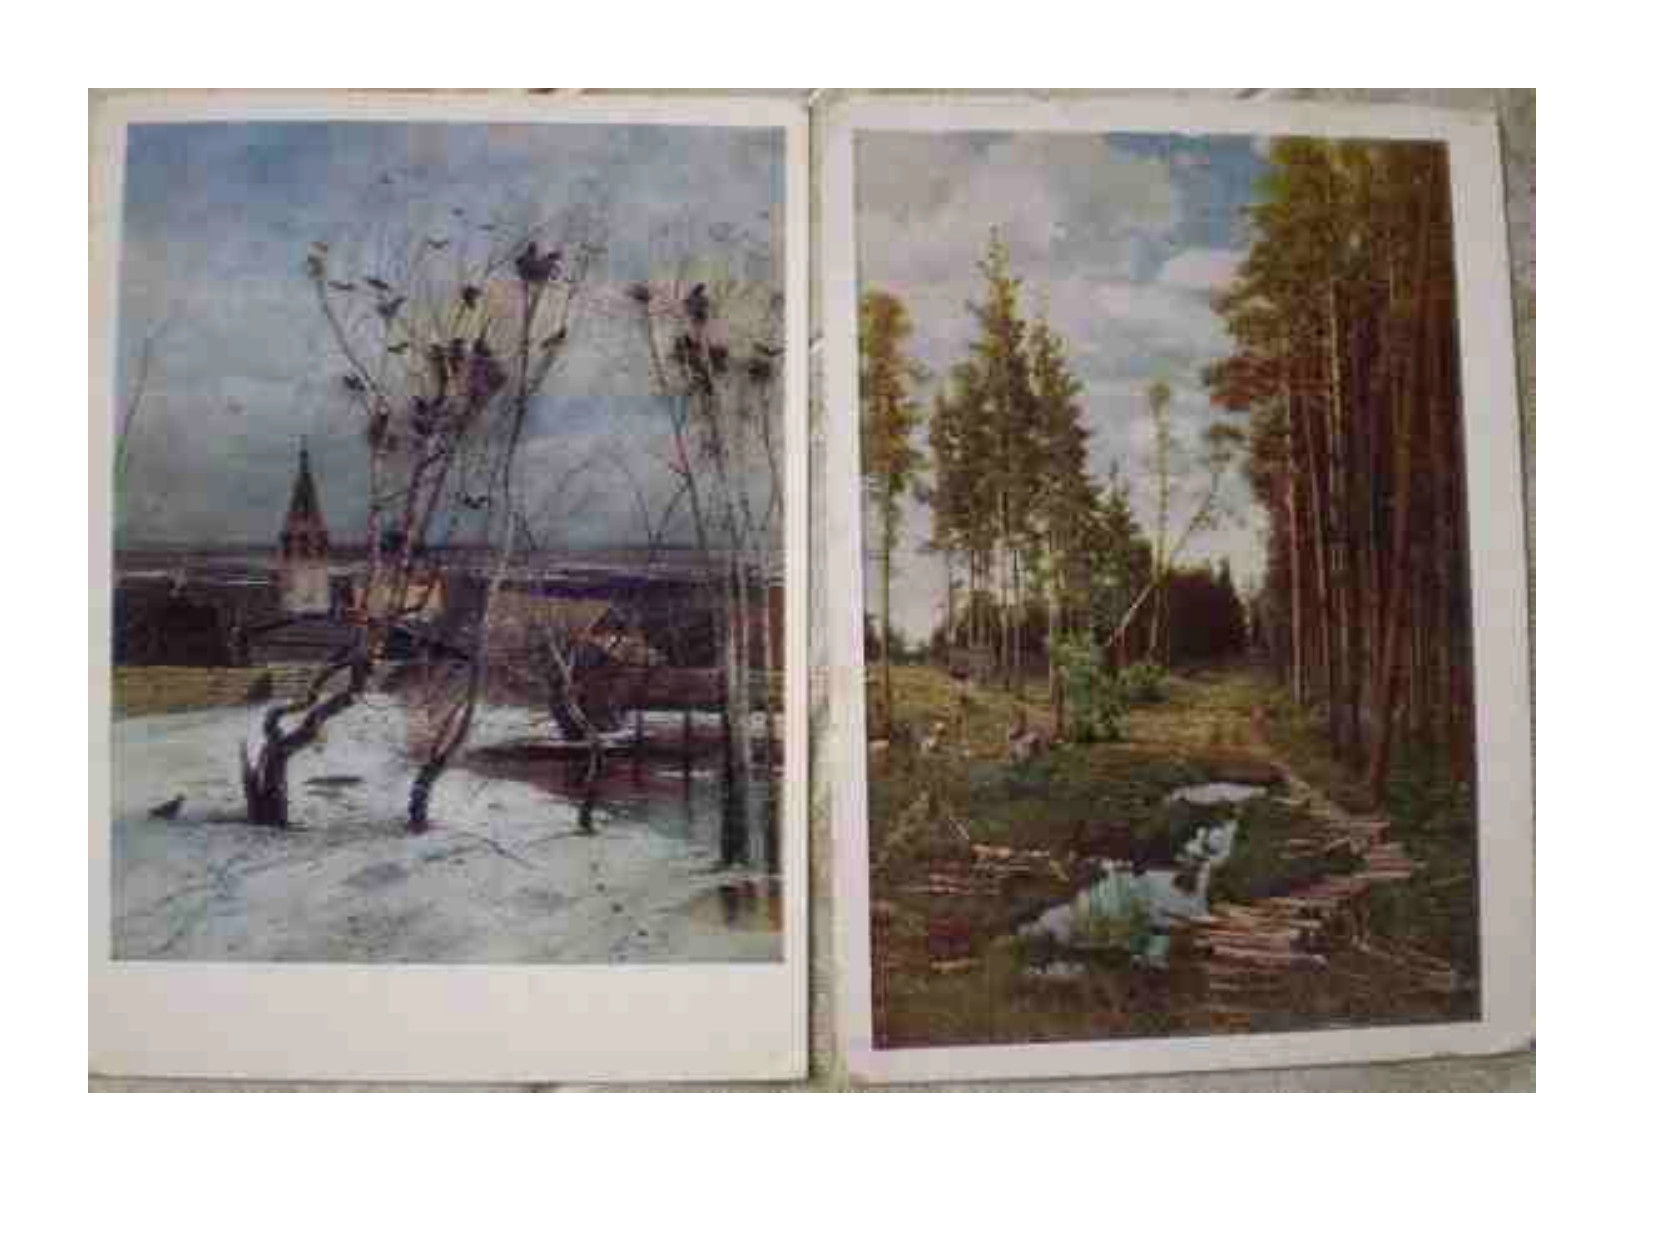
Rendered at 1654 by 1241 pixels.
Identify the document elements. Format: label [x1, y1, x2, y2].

picture [88, 88, 1536, 1093]
